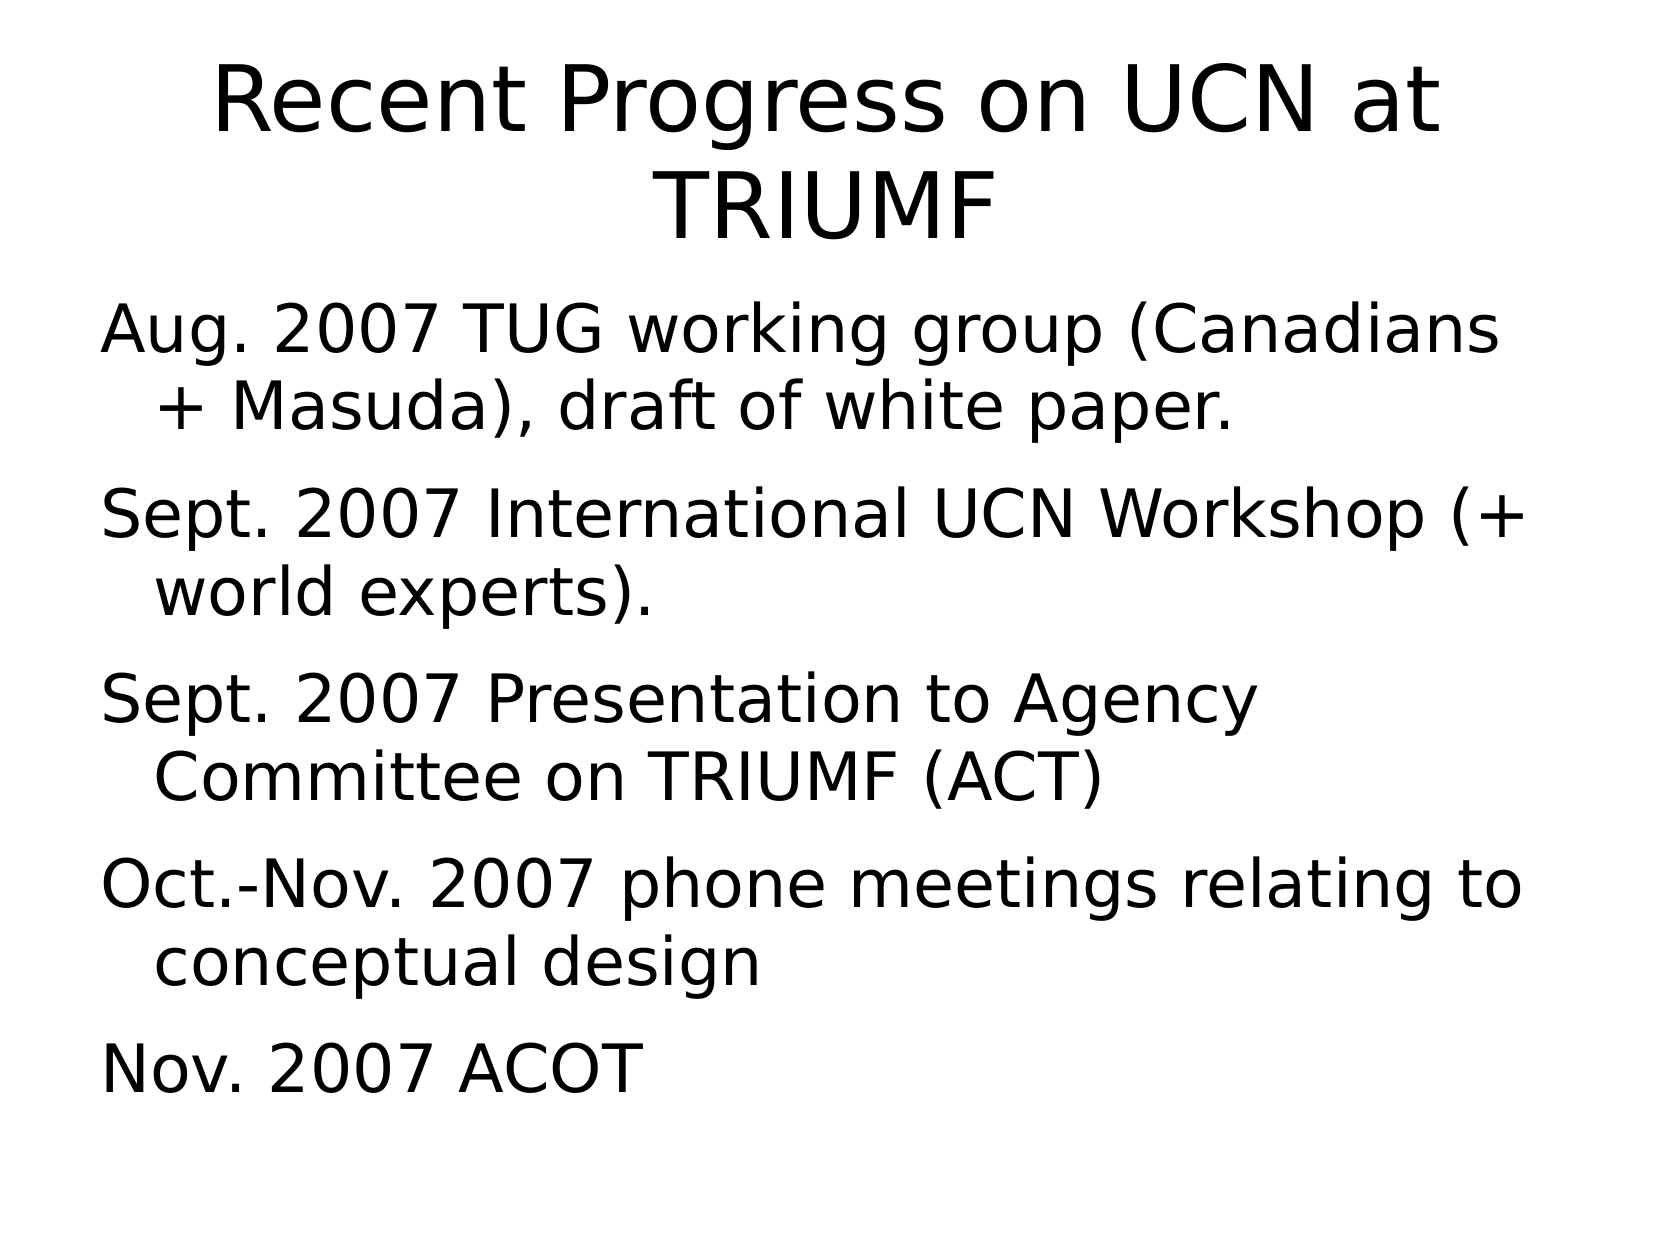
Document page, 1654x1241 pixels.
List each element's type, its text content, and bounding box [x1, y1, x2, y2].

title Recent Progress on UCN at TRIUMF [82, 45, 1571, 261]
list Aug. 2007 TUG working group (Canadians + Masuda), draft of white paper. Sept. 2007 International UCN Workshop (+ world experts). Sept. 2007 Presentation to Agency Committee on TRIUMF (ACT) Oct.-Nov. 2007 phone meetings relating to conceptual design Nov. 2007 ACOT [82, 290, 1571, 1109]
